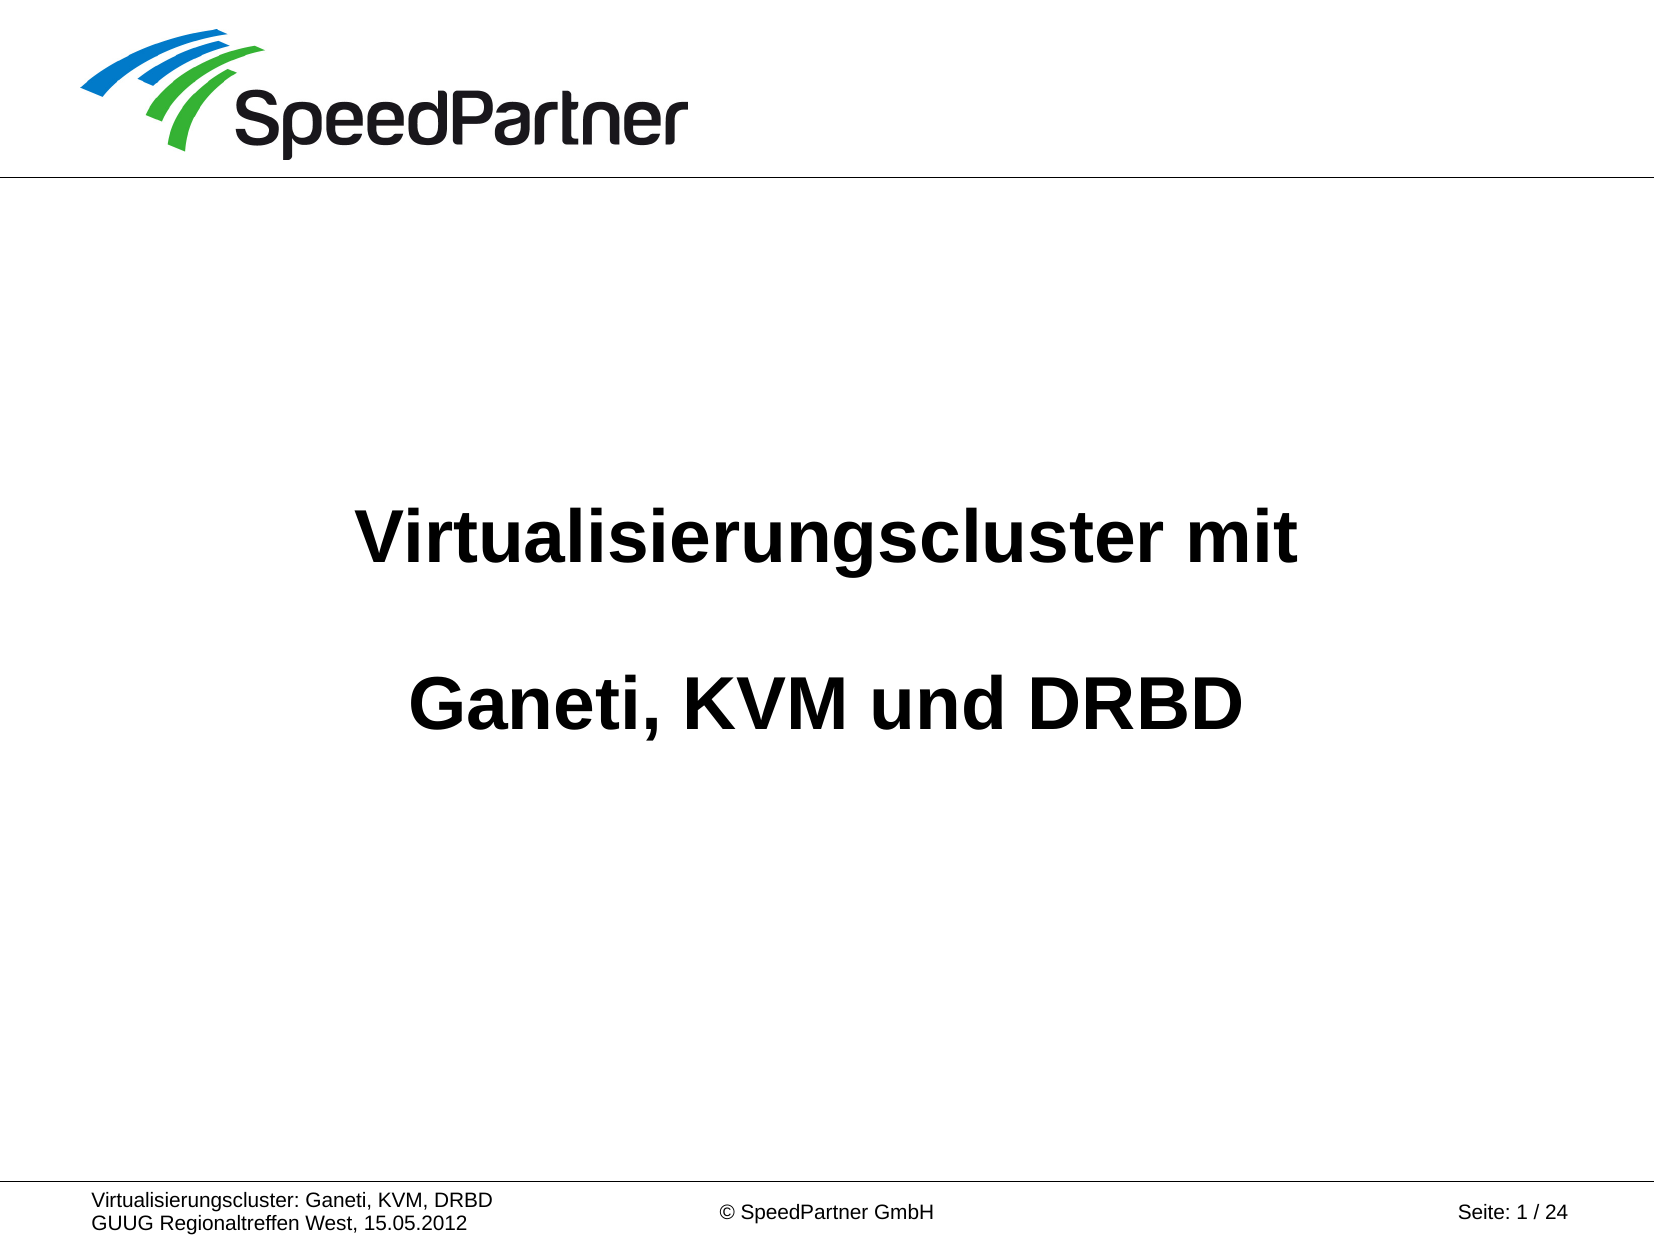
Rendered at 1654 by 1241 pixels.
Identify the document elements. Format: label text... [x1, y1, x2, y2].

title Virtualisierungscluster mit Ganeti, KVM und DRBD [0, 0, 1654, 1241]
